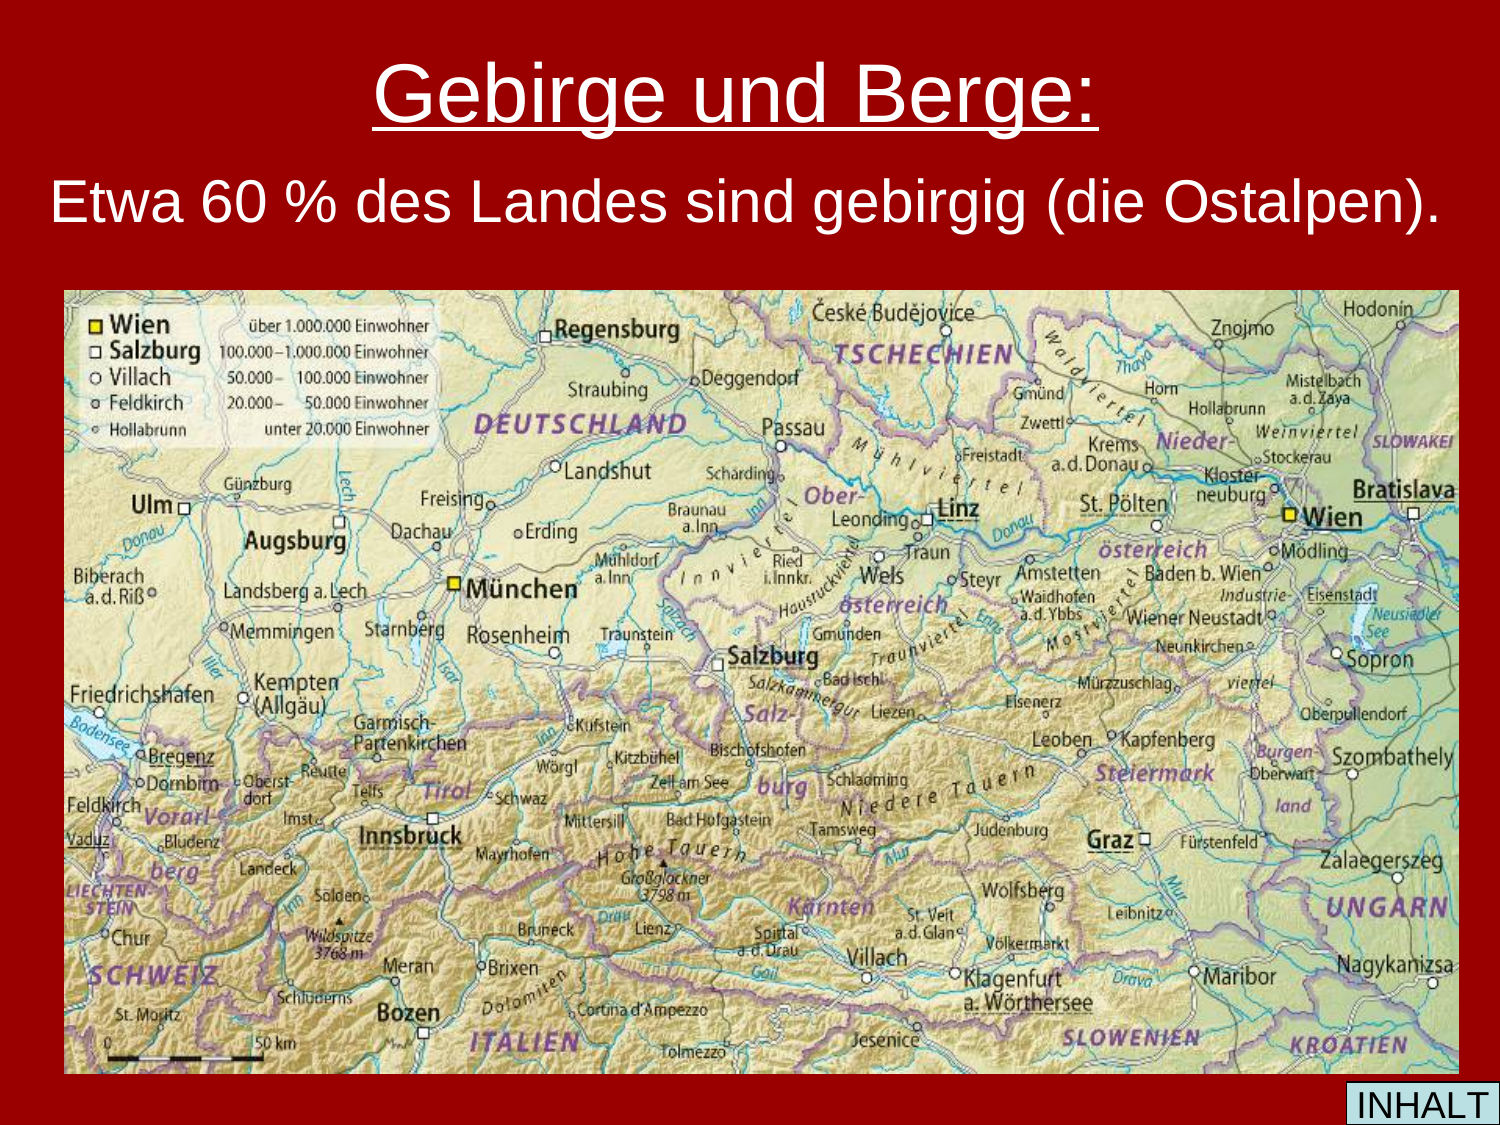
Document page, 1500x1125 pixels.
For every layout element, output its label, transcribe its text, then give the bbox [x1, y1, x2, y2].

text_box INHALT [1346, 1082, 1500, 1125]
title Gebirge und Berge: Etwa 60 % des Landes sind gebirgig (die Ostalpen). [0, 31, 1471, 247]
picture [64, 290, 1459, 1074]
